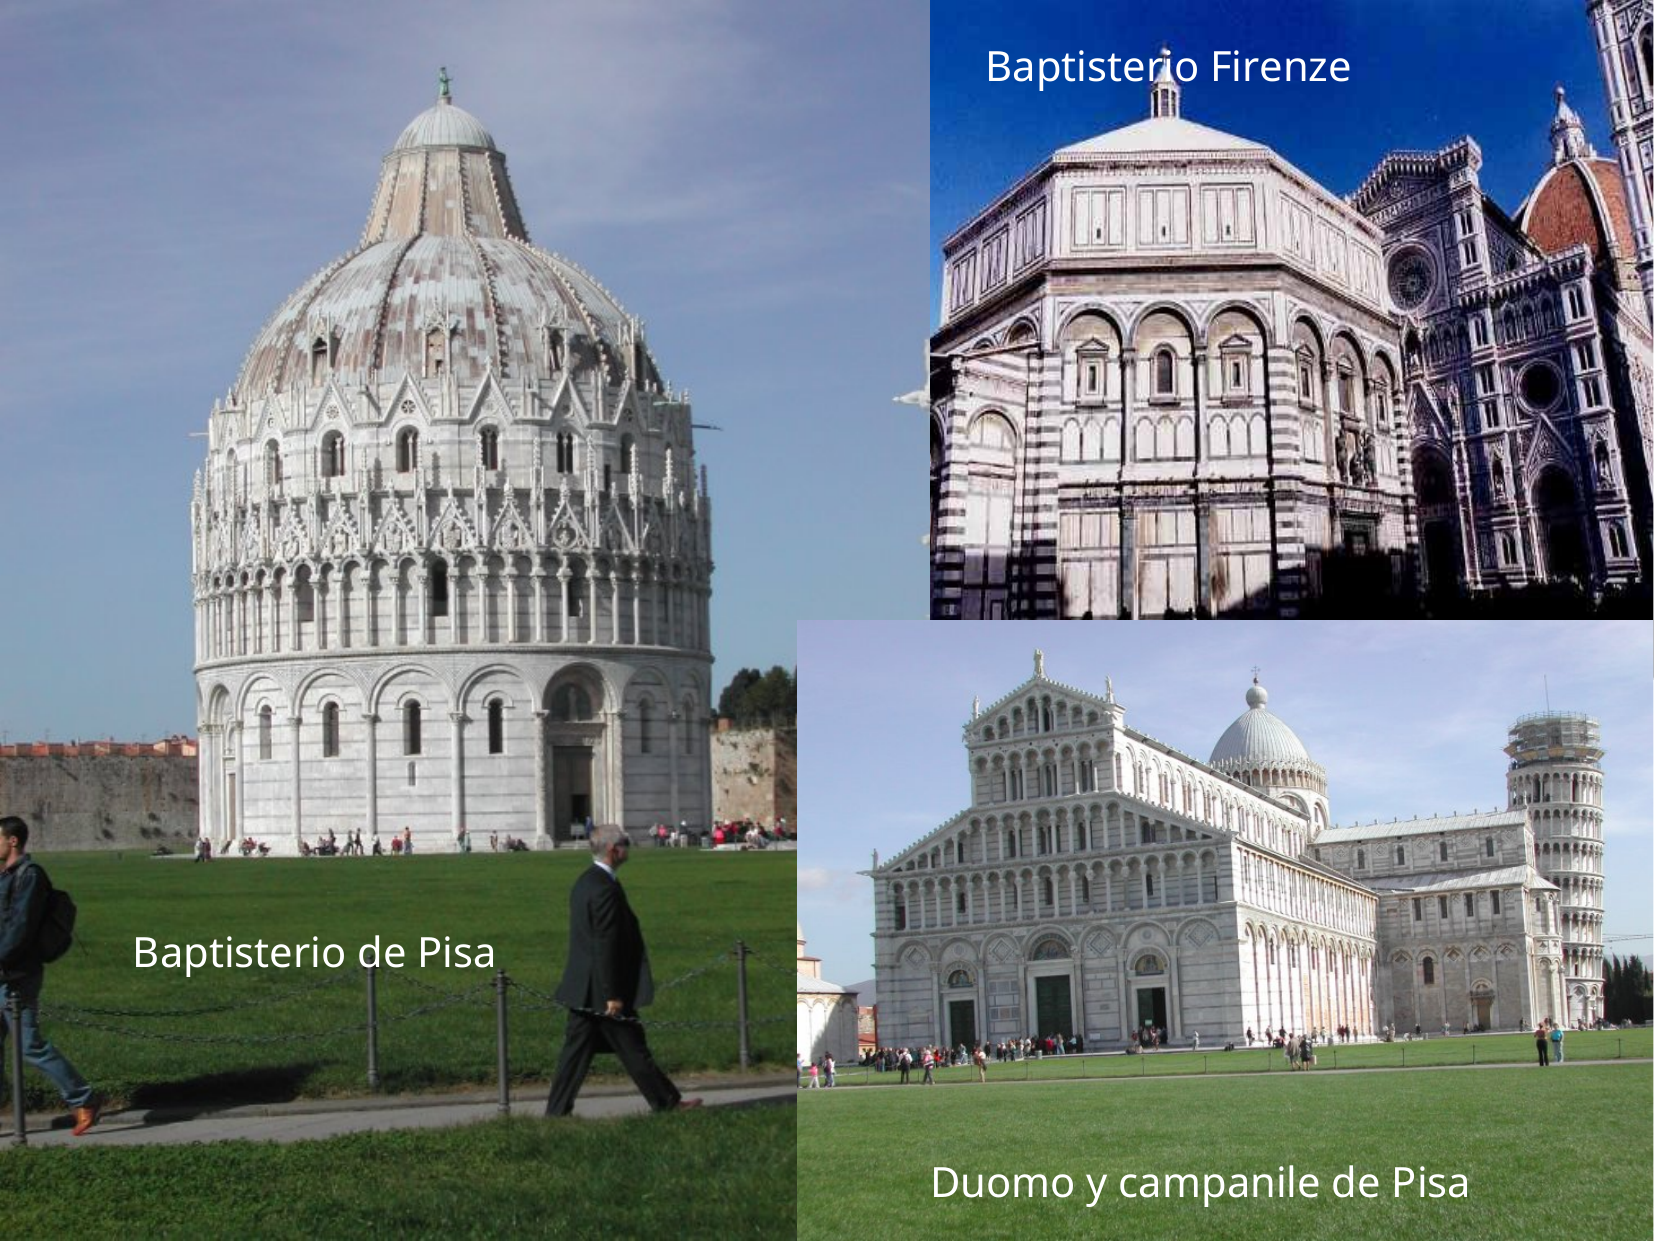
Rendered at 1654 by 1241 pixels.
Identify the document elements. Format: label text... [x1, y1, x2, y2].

text_box Baptisterio de Pisa [118, 915, 515, 981]
text_box Baptisterio Firenze [970, 29, 1361, 95]
picture [0, 0, 1654, 1241]
text_box Duomo y campanile de Pisa [915, 1145, 1519, 1211]
